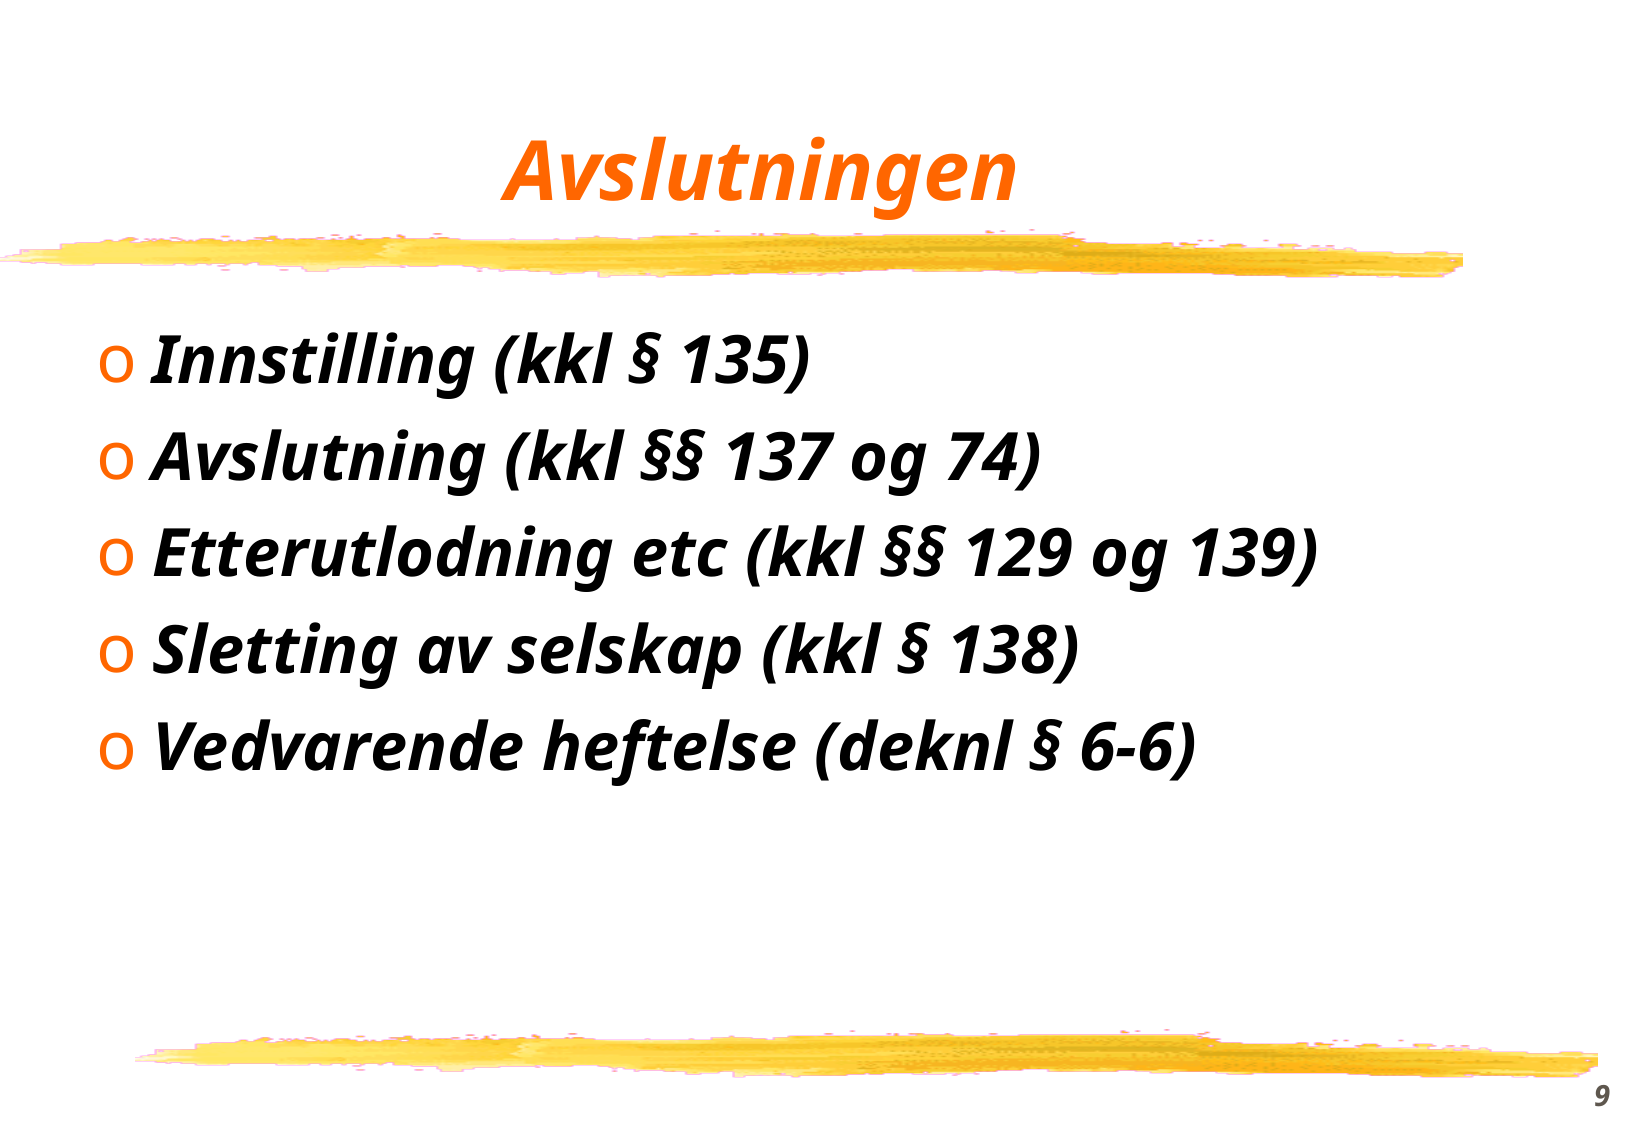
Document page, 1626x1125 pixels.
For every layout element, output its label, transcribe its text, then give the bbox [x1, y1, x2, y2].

picture [0, 224, 1463, 288]
title Avslutningen [72, 37, 1454, 225]
text_box <number> [1516, 1050, 1626, 1125]
list Innstilling (kkl § 135) Avslutning (kkl §§ 137 og 74) Etterutlodning etc (kkl §§ 129 og 139) Sletting av selskap (kkl § 138) Vedvarende heftelse (deknl § 6-6) [81, 309, 1535, 1001]
picture [135, 1024, 1598, 1088]
